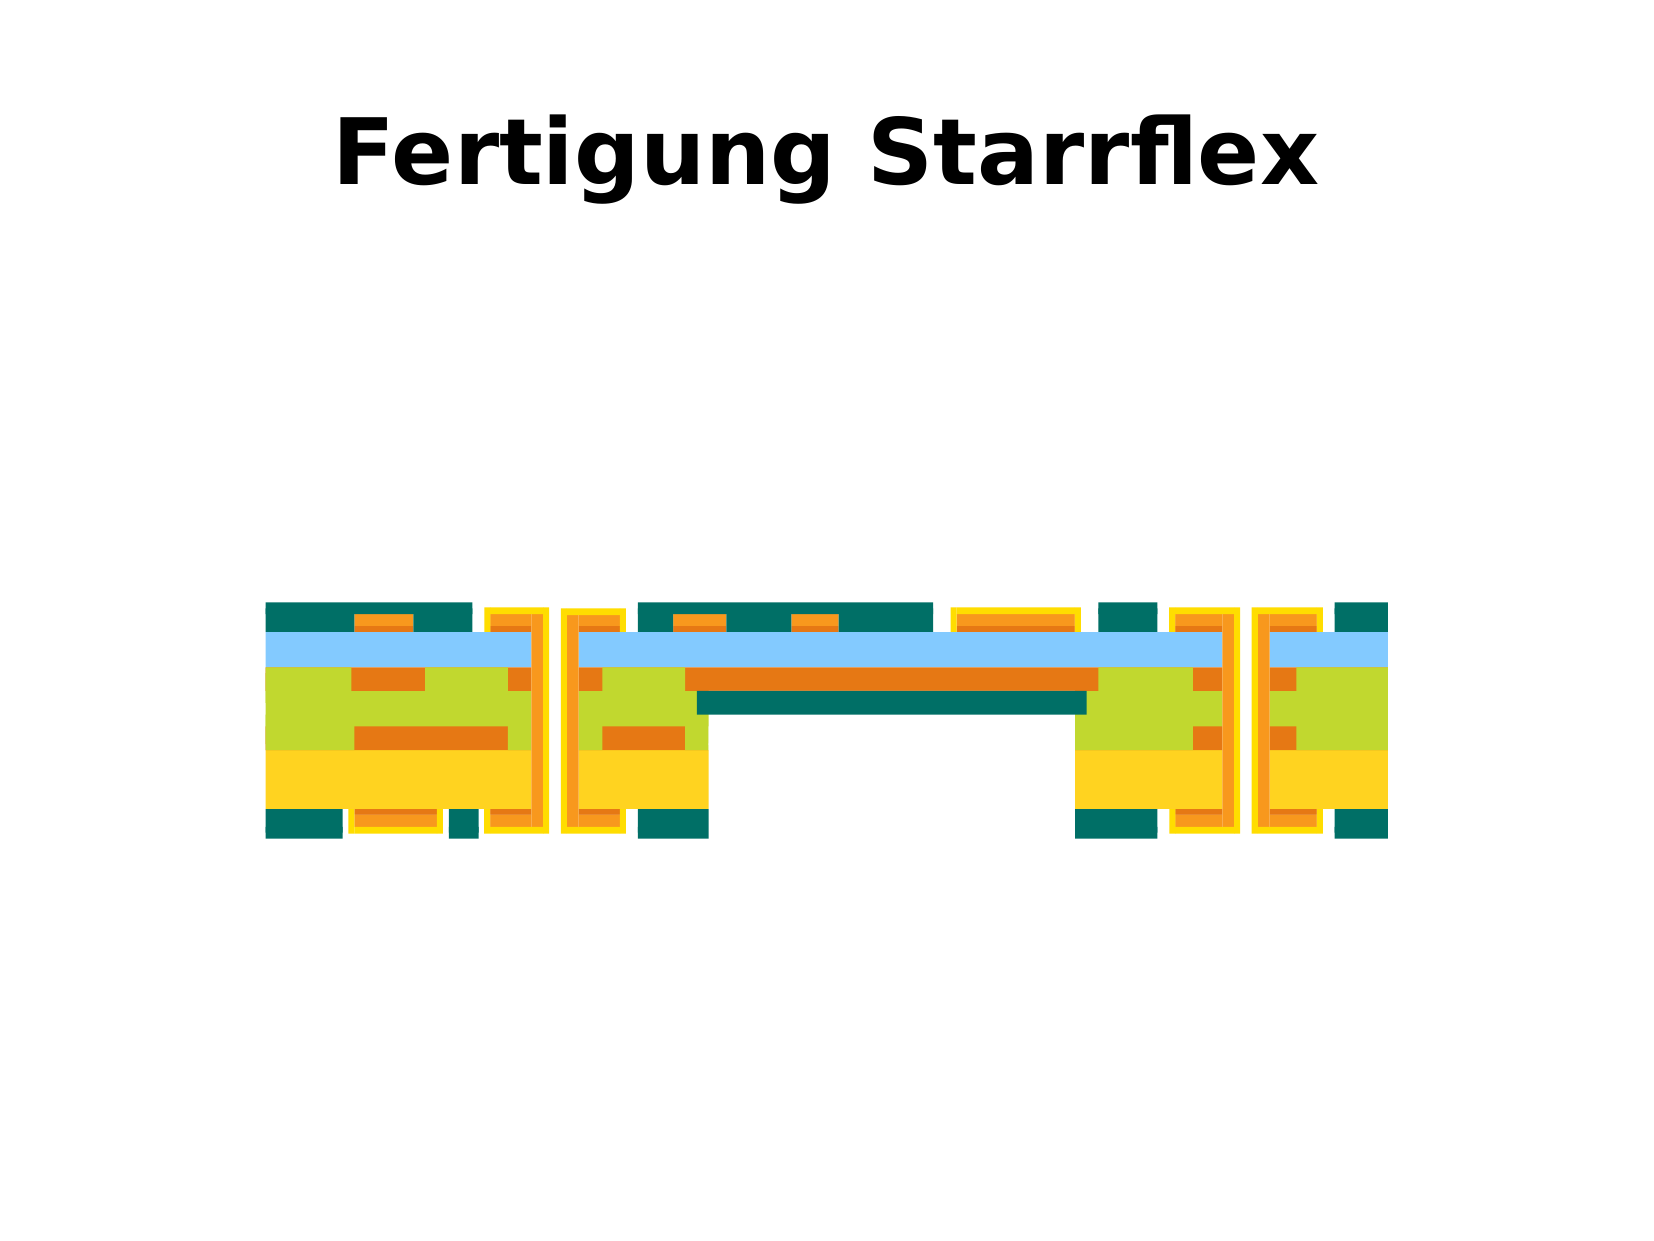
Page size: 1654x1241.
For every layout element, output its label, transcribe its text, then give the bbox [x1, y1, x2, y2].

text_box [259, 590, 1406, 851]
title Fertigung Starrflex [82, 49, 1571, 257]
